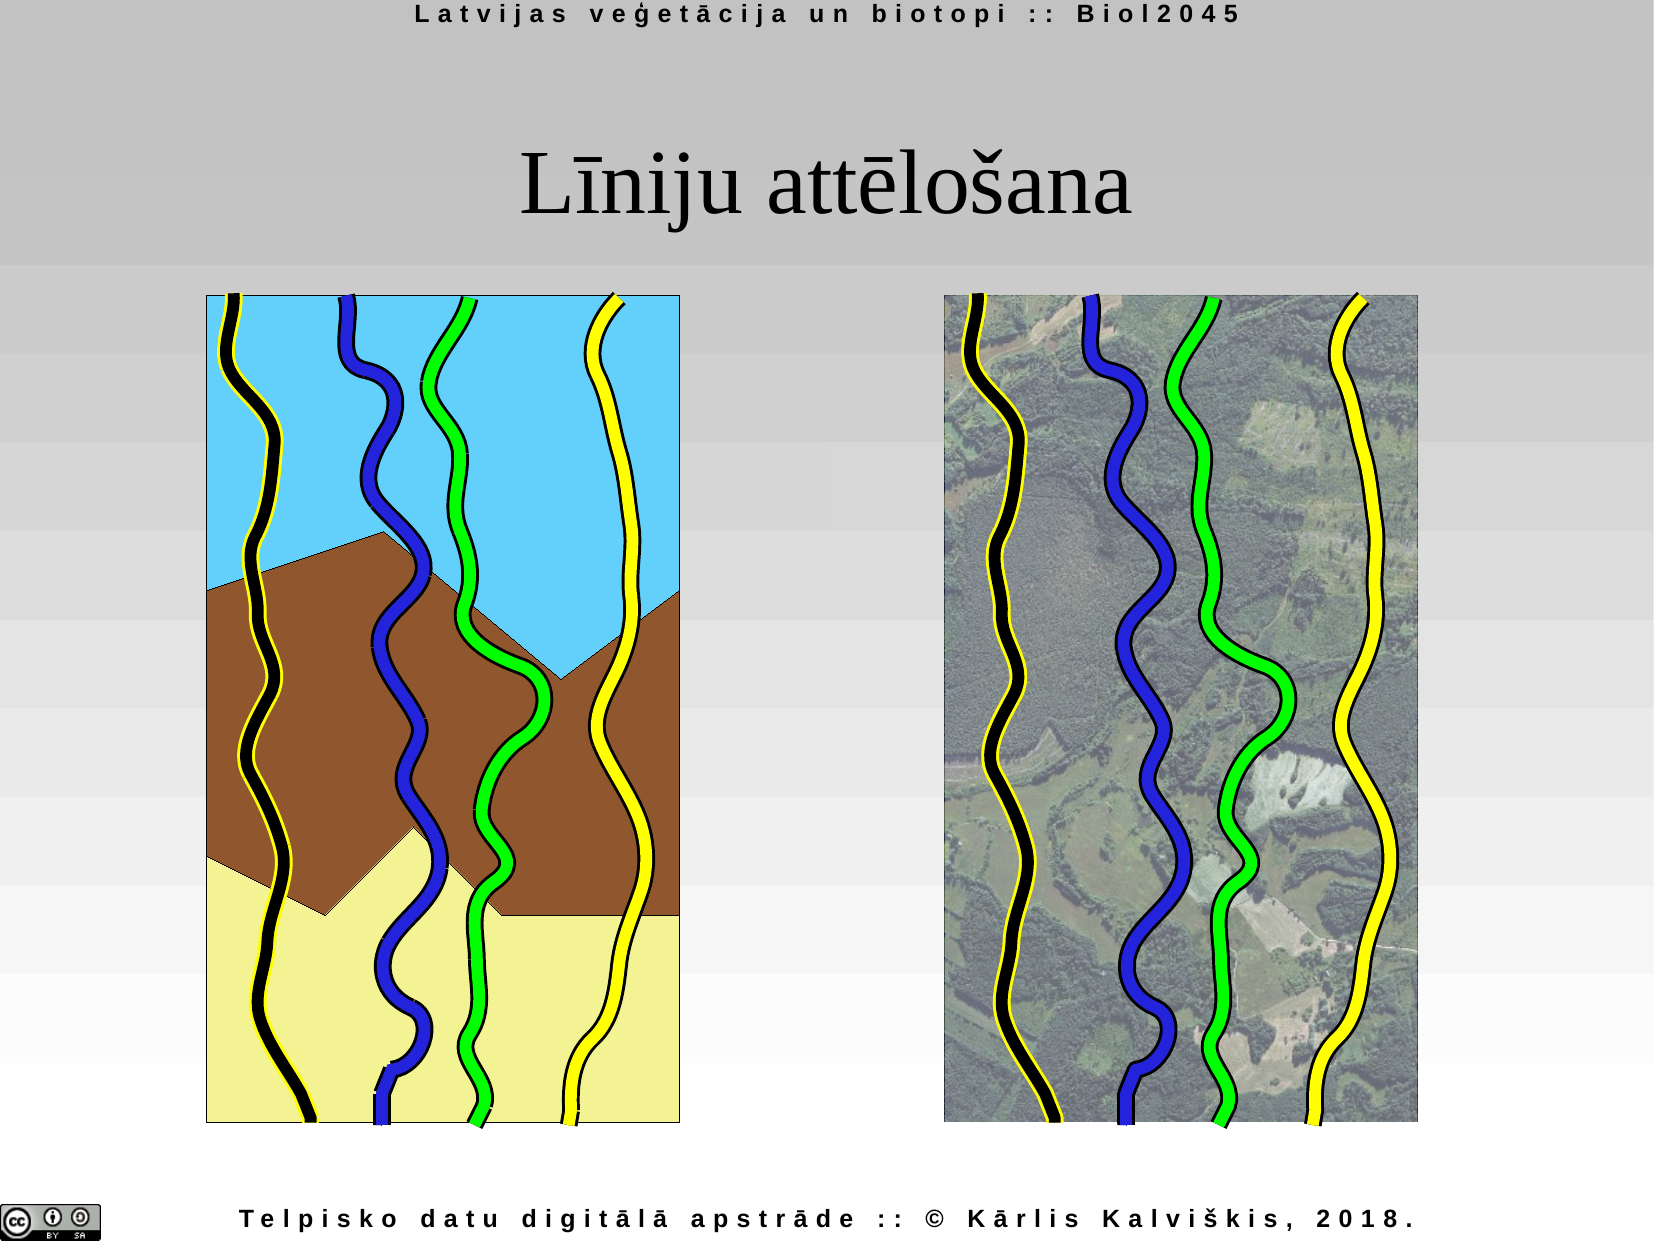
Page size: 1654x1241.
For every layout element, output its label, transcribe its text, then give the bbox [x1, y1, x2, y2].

text_box [579, 295, 680, 1123]
picture [0, 0, 1654, 1241]
text_box [979, 295, 1175, 1123]
title Līniju attēlošana [29, 49, 1625, 296]
text_box [206, 295, 302, 1123]
text_box [235, 295, 431, 1123]
text_box [944, 295, 1045, 1123]
text_box [356, 295, 637, 1123]
text_box [1100, 295, 1381, 1123]
text_box [1323, 295, 1418, 1123]
